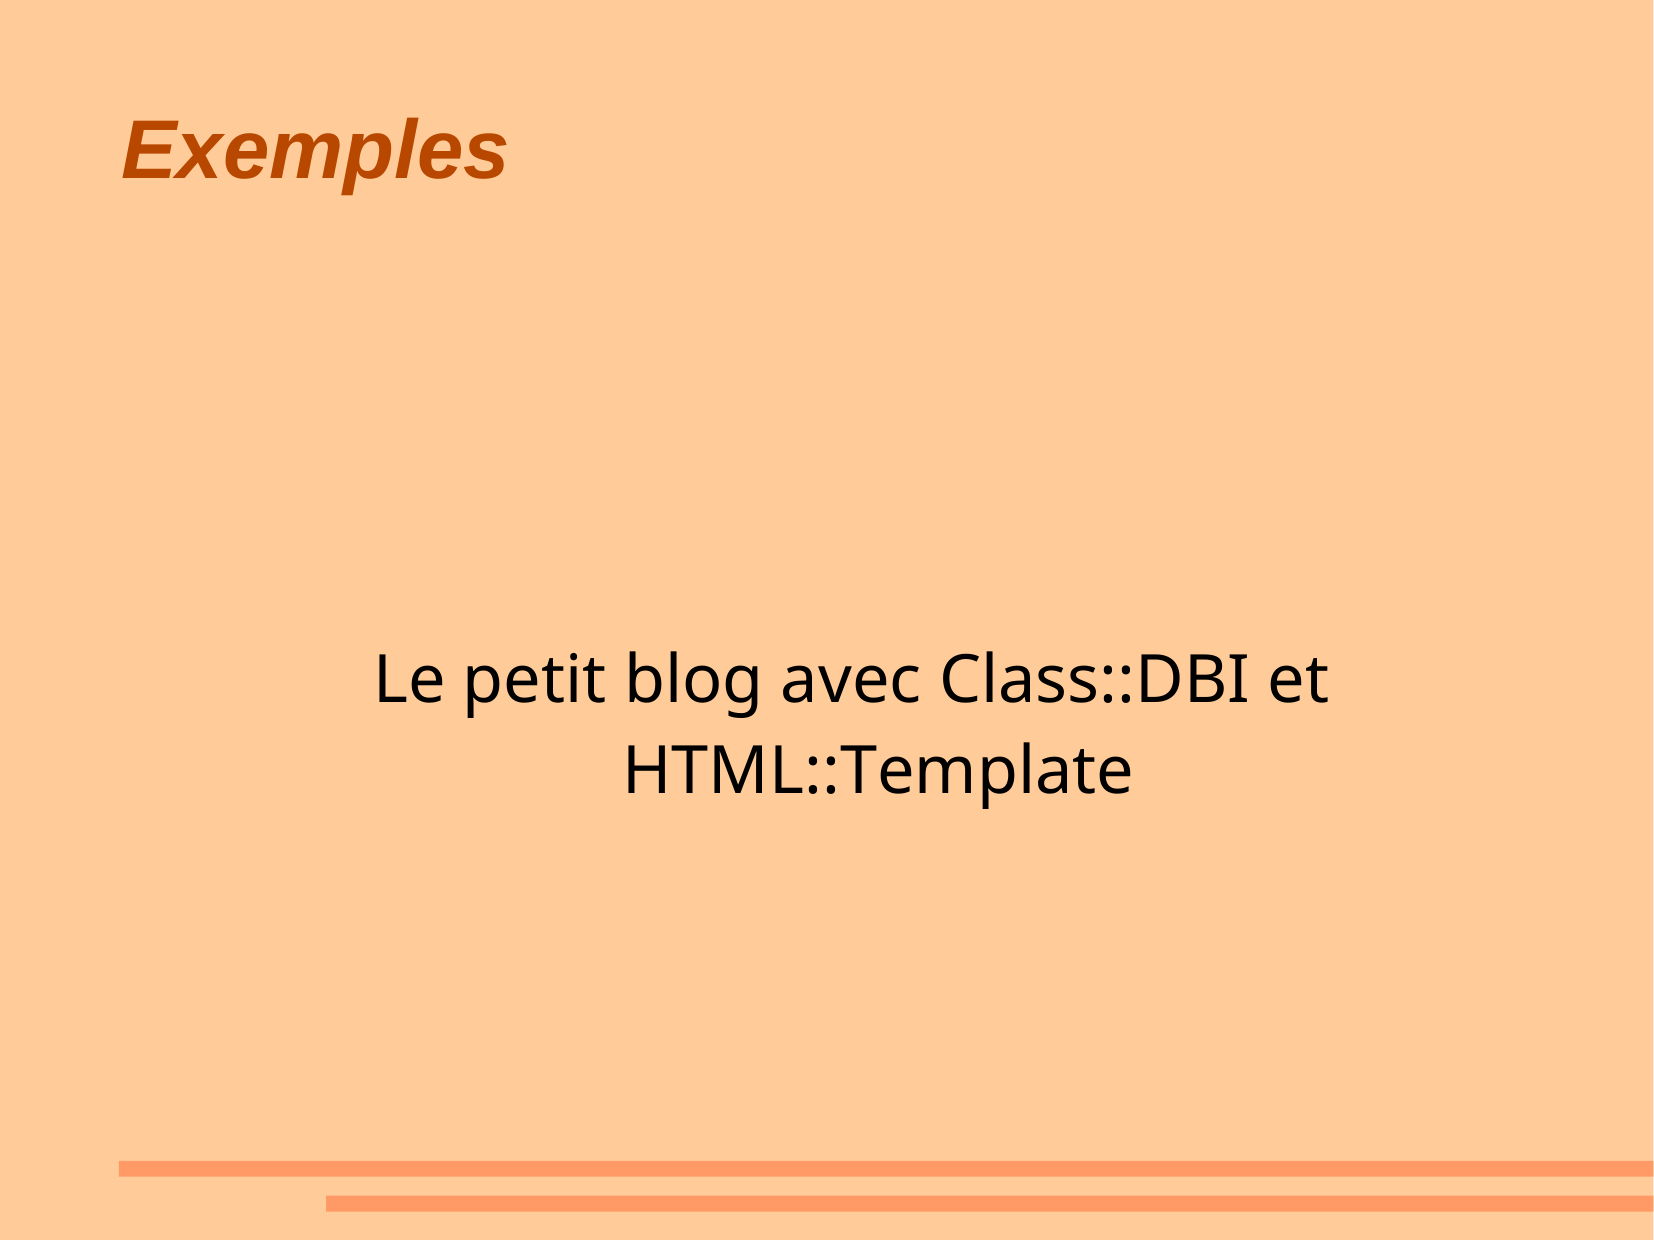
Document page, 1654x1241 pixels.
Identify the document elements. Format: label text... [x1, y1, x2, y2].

title Exemples [121, 46, 1534, 254]
list Le petit blog avec Class::DBI et HTML::Template [121, 322, 1565, 1123]
